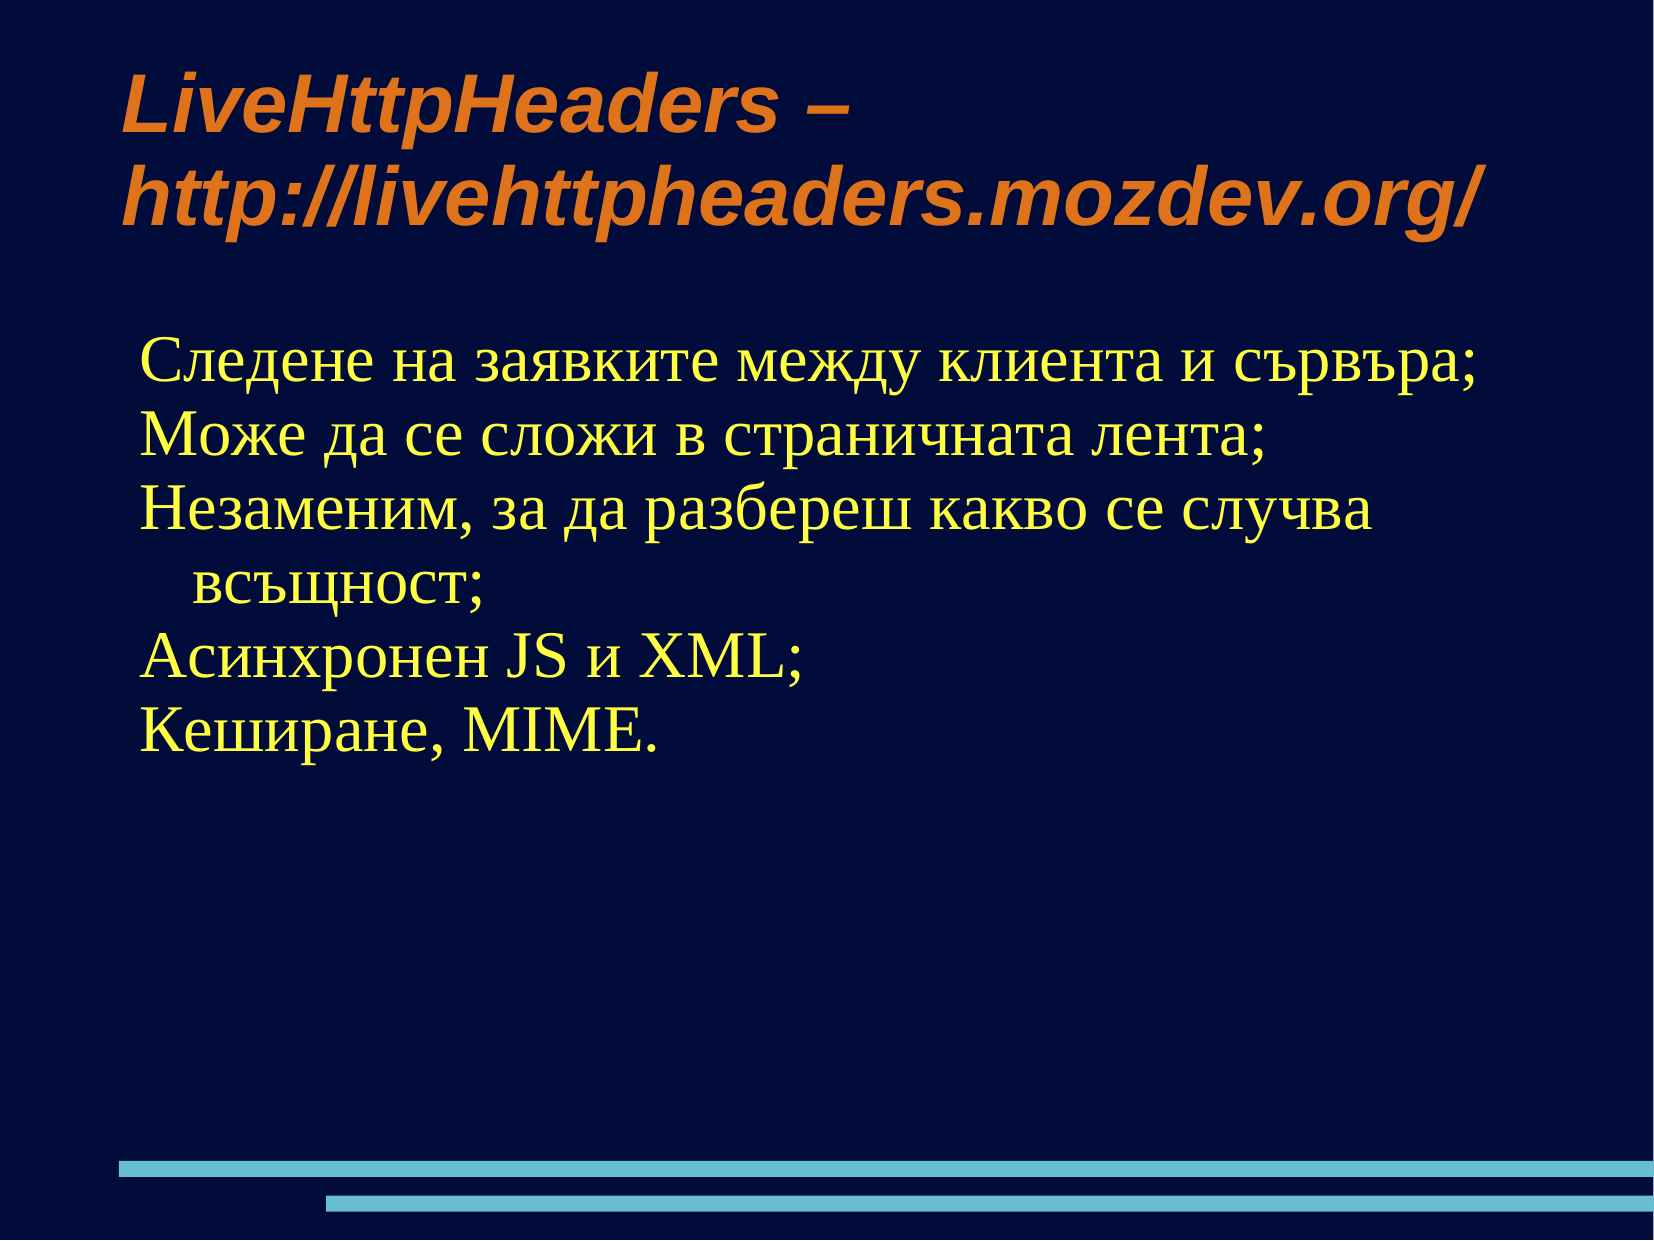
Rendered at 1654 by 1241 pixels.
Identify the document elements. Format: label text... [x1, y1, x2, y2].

title LiveHttpHeaders – http://livehttpheaders.mozdev.org/ [121, 24, 1534, 276]
list Следене на заявките между клиента и сървъра; Може да се сложи в страничната лента; Незаменим, за да разбереш какво се случва всъщност; Асинхронен JS и XML; Кеширане, MIME. [121, 322, 1561, 1133]
